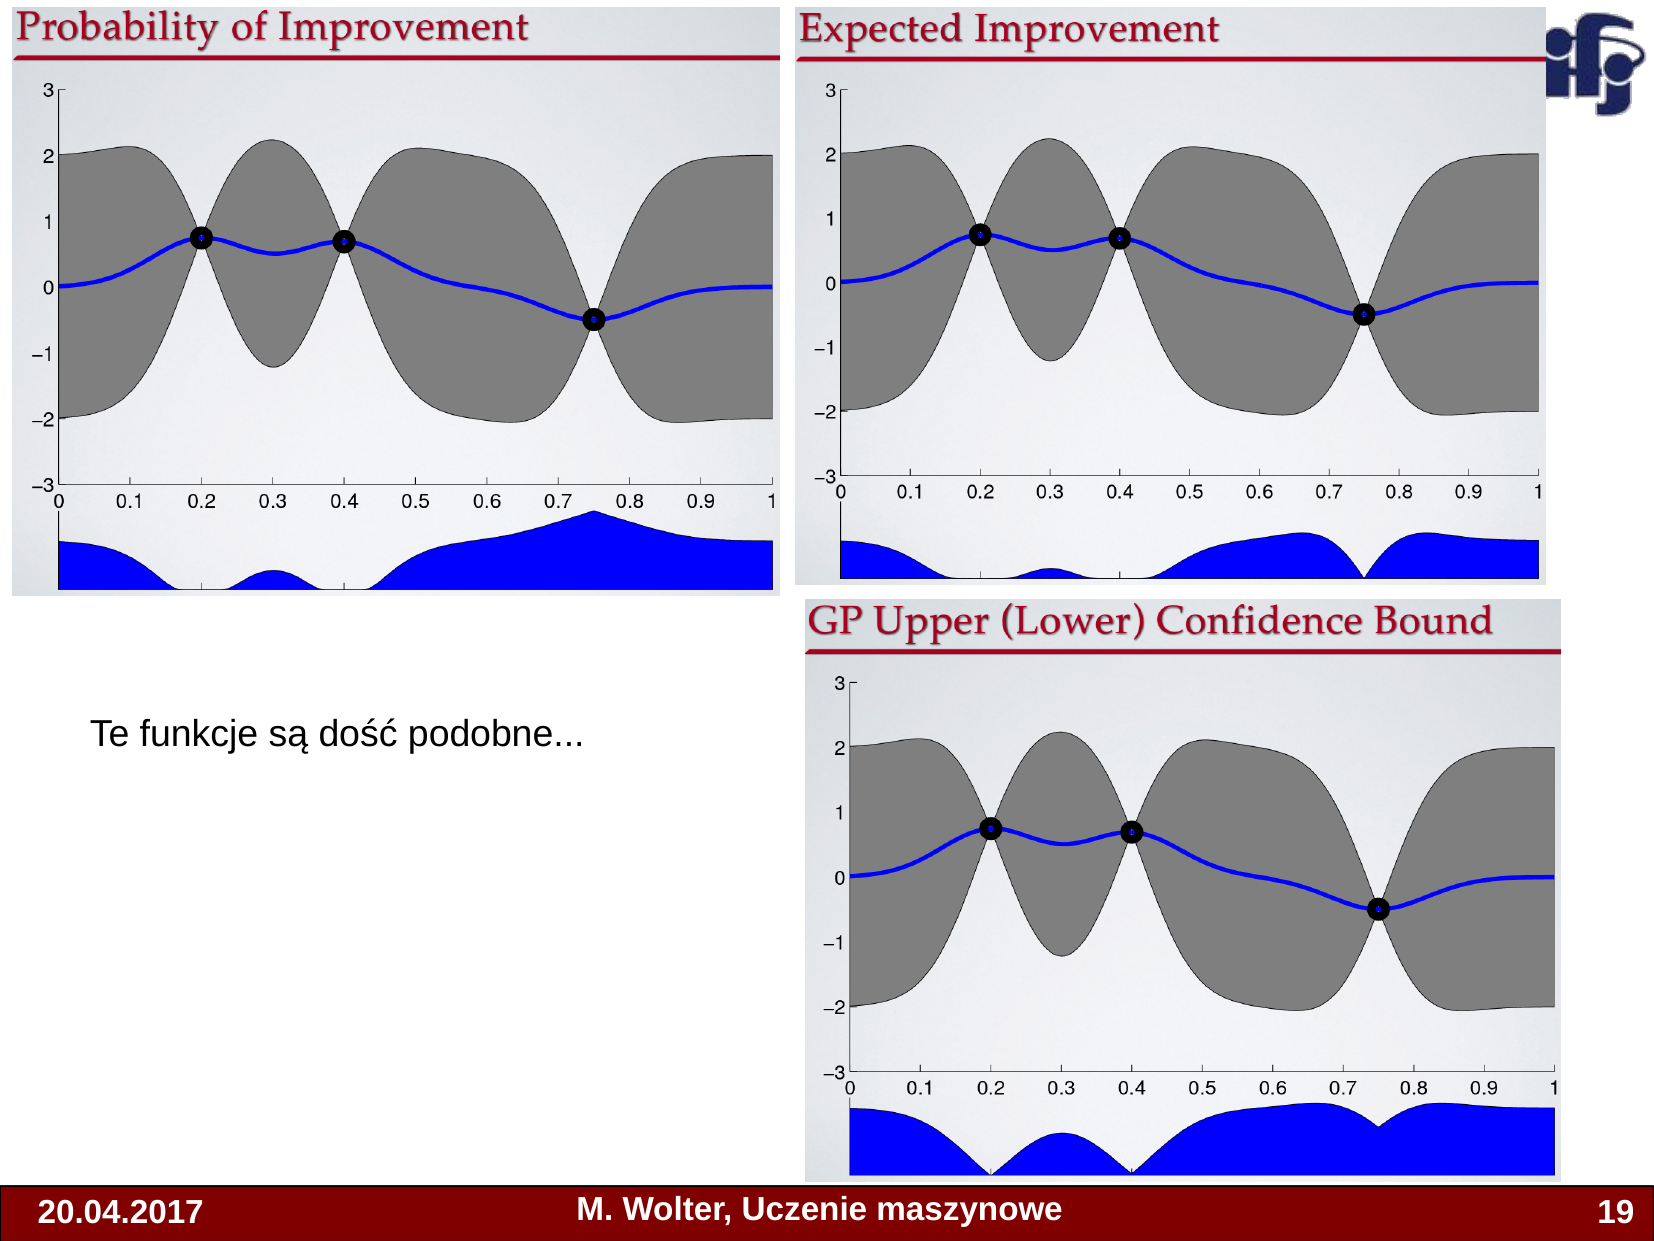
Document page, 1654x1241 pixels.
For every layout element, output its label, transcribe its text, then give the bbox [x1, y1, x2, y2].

picture [795, 0, 1654, 585]
picture [805, 599, 1561, 1182]
text_box Te funkcje są dość podobne... [75, 705, 691, 762]
picture [12, 7, 781, 596]
